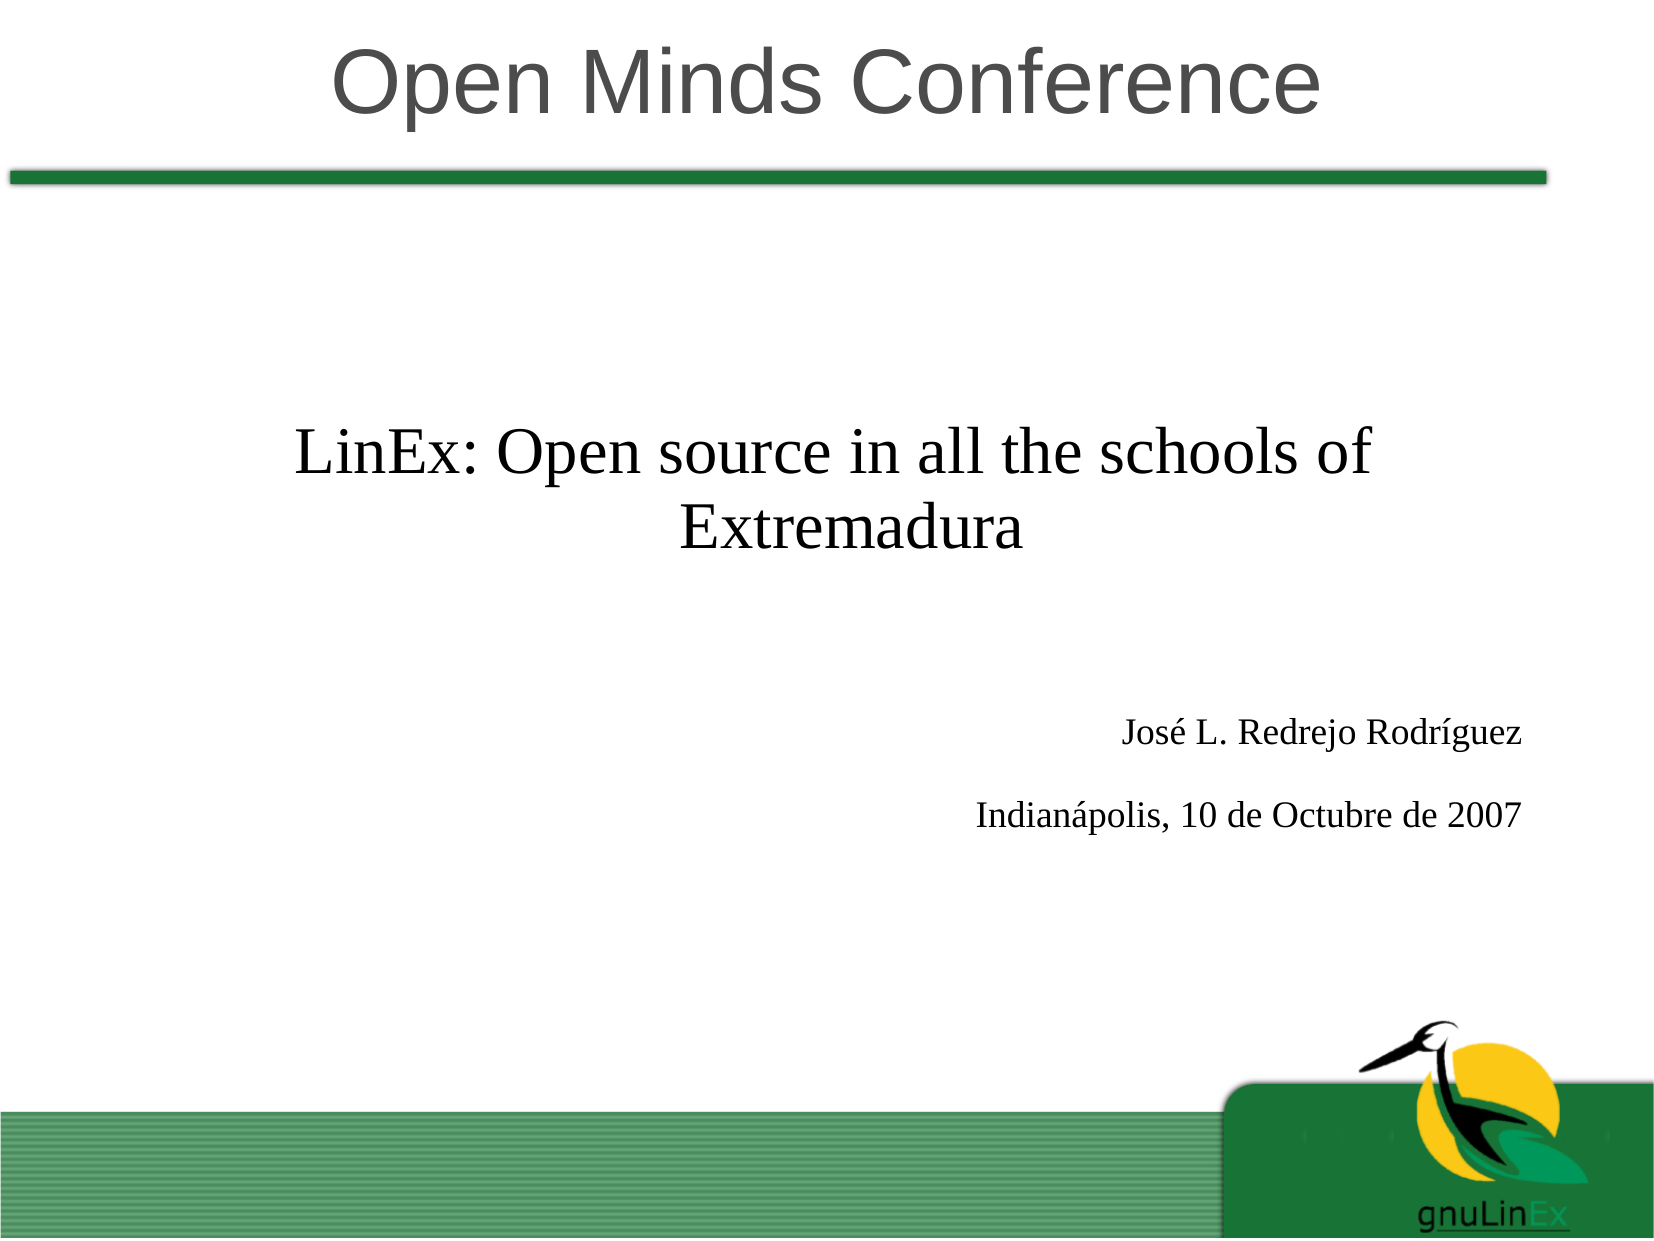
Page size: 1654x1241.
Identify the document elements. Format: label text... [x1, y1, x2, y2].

subtitle LinEx: Open source in all the schools of Extremadura José L. Redrejo Rodríguez Indianápolis, 10 de Octubre de 2007 [110, 273, 1523, 977]
title Open Minds Conference [121, 0, 1534, 164]
picture [0, 0, 1654, 1238]
